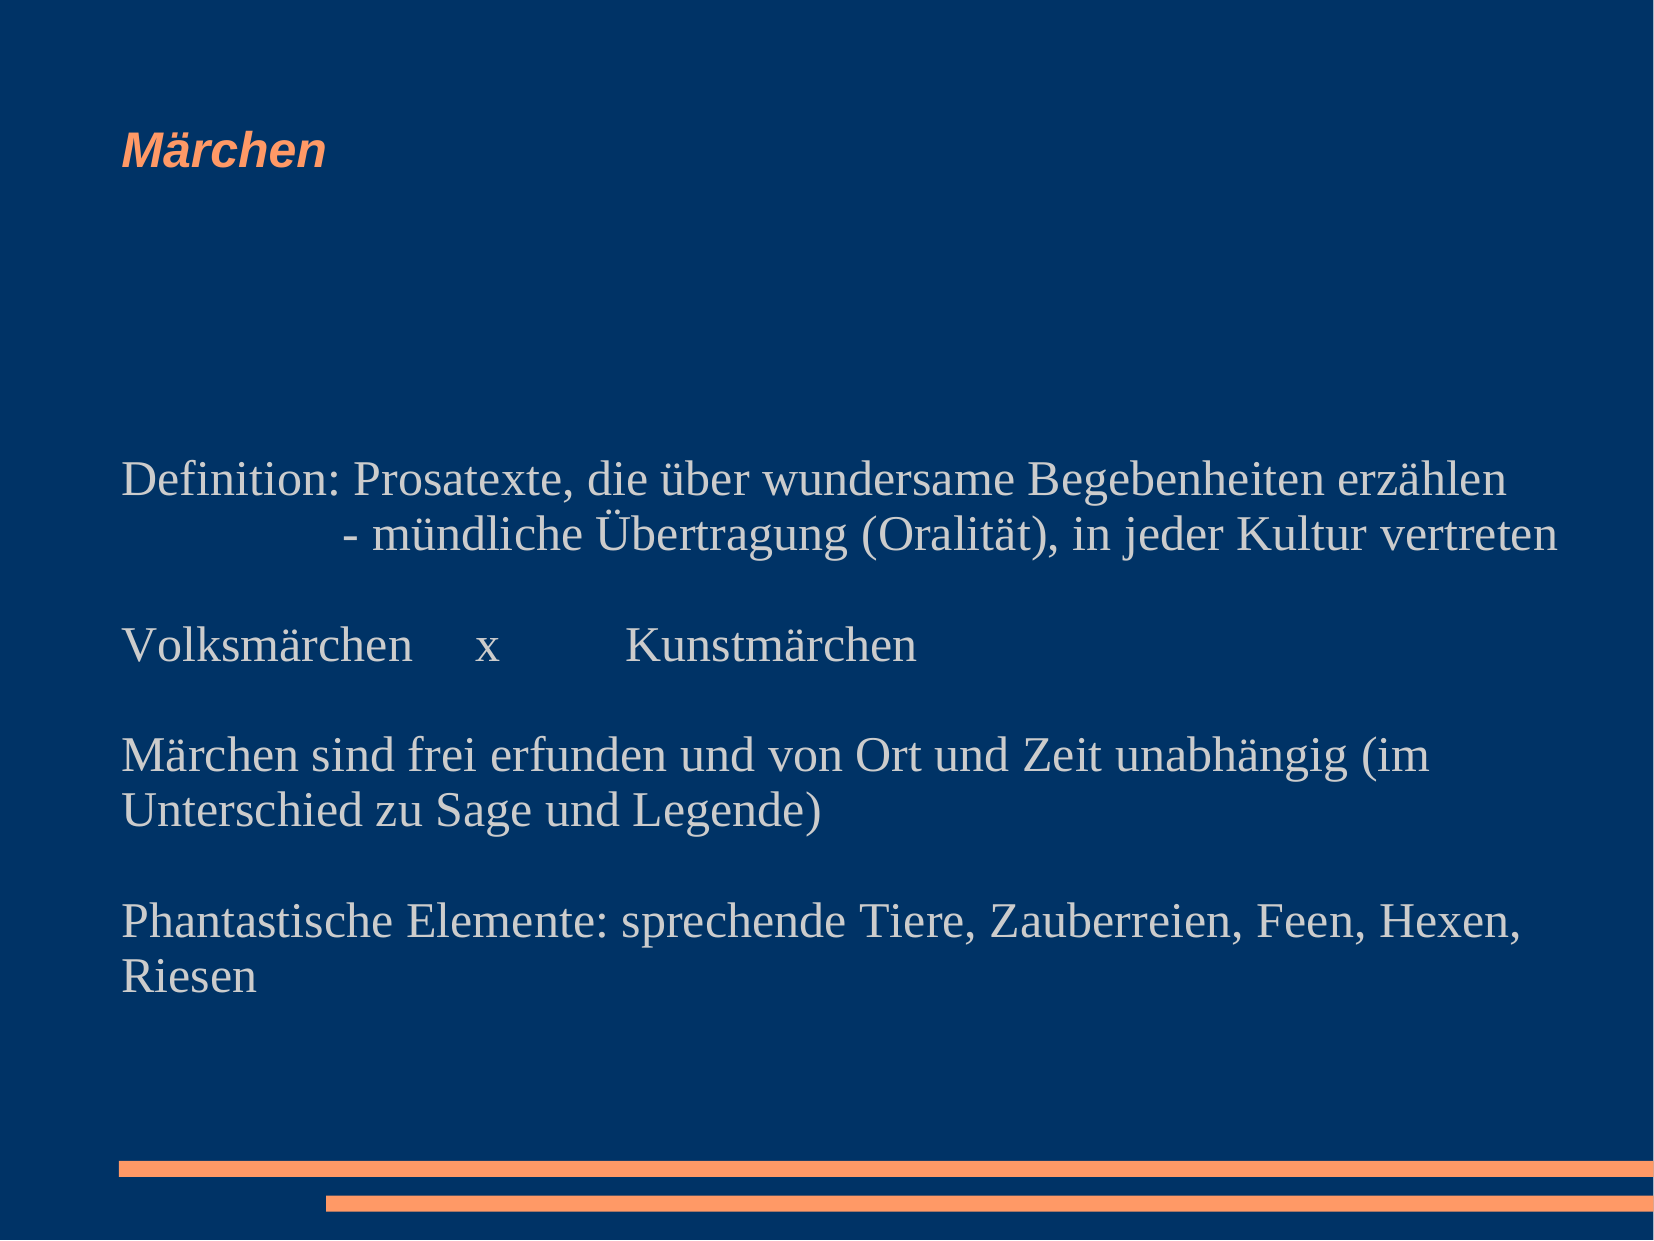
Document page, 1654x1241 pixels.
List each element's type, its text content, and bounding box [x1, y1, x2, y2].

subtitle Definition: Prosatexte, die über wundersame Begebenheiten erzählen - mündliche Übertragung (Oralität), in jeder Kultur vertreten Volksmärchen x Kunstmärchen Märchen sind frei erfunden und von Ort und Zeit unabhängig (im Unterschied zu Sage und Legende) Phantastische Elemente: sprechende Tiere, Zauberreien, Feen, Hexen, Riesen [121, 322, 1561, 1132]
title Märchen [121, 46, 1534, 254]
